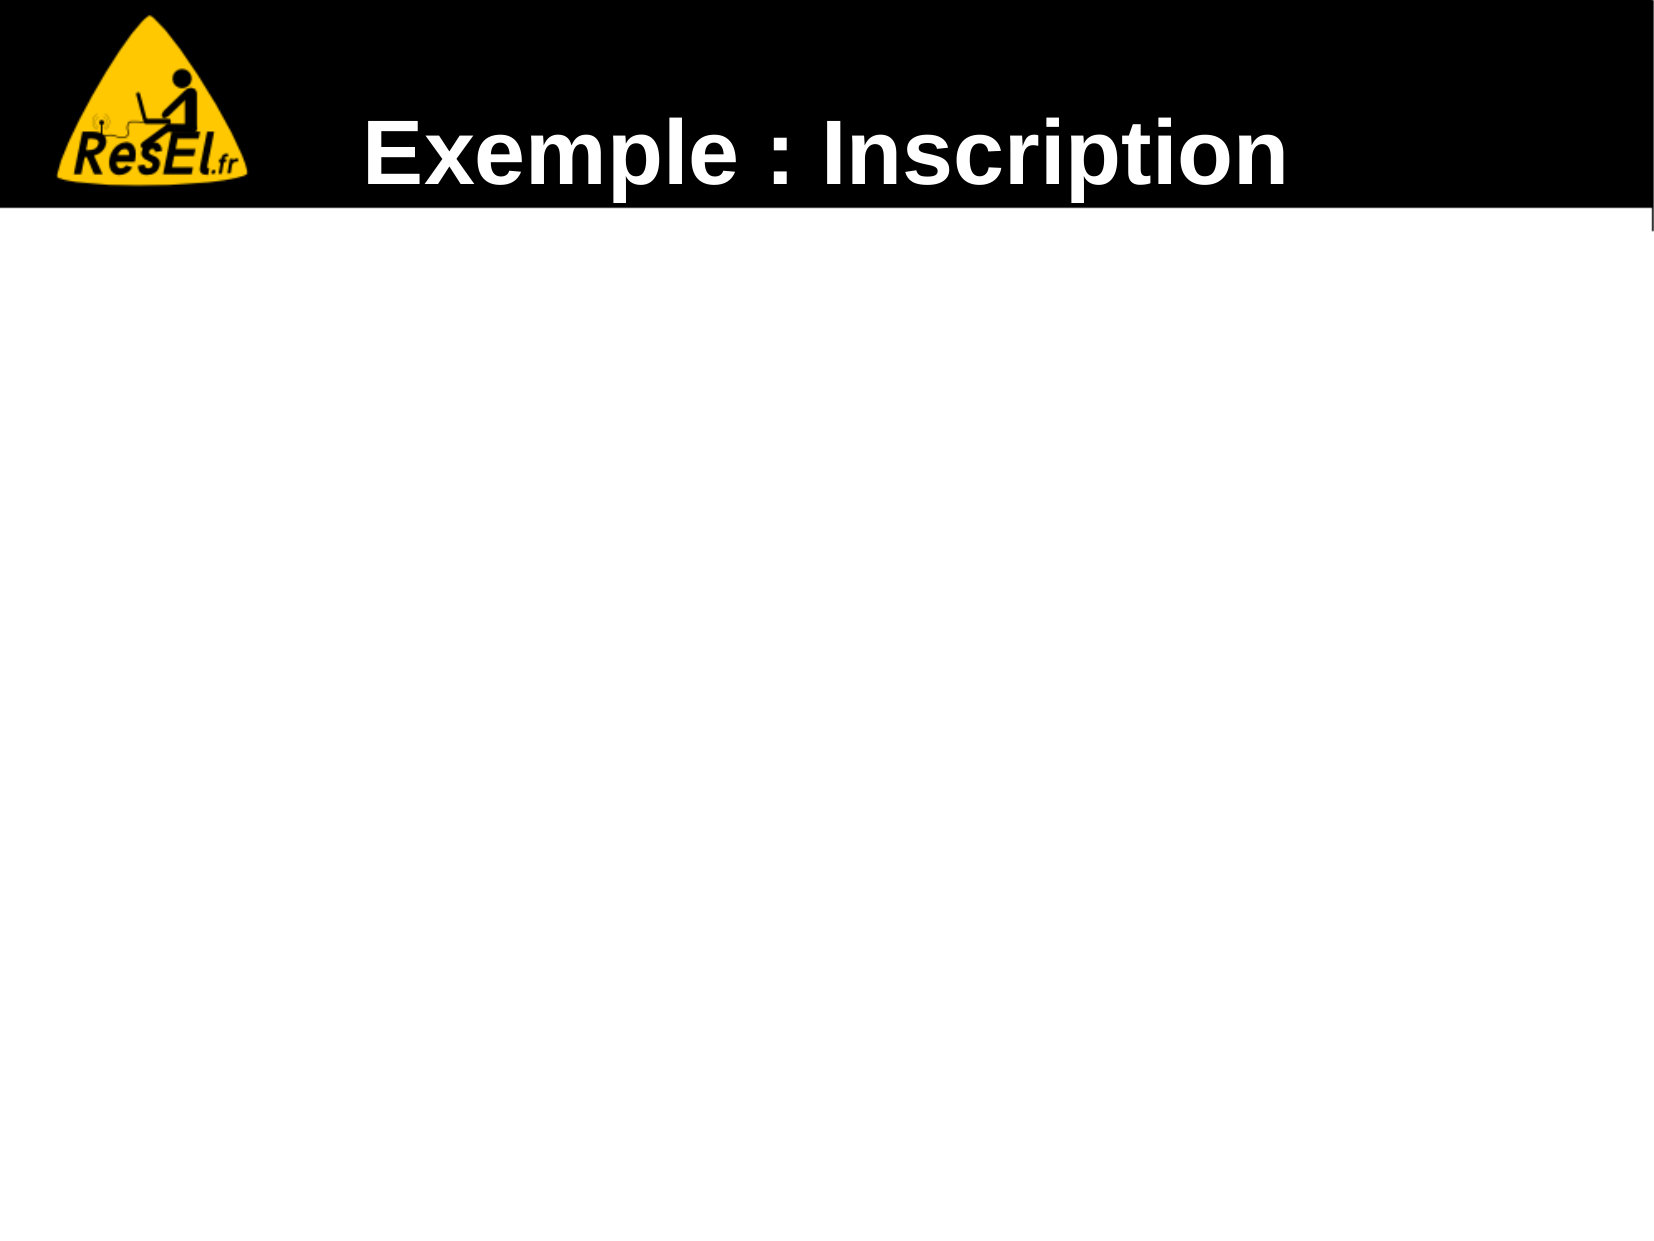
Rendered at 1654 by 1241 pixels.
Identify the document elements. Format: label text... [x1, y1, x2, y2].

title Exemple : Inscription [82, 49, 1571, 257]
picture [0, 0, 1654, 1241]
